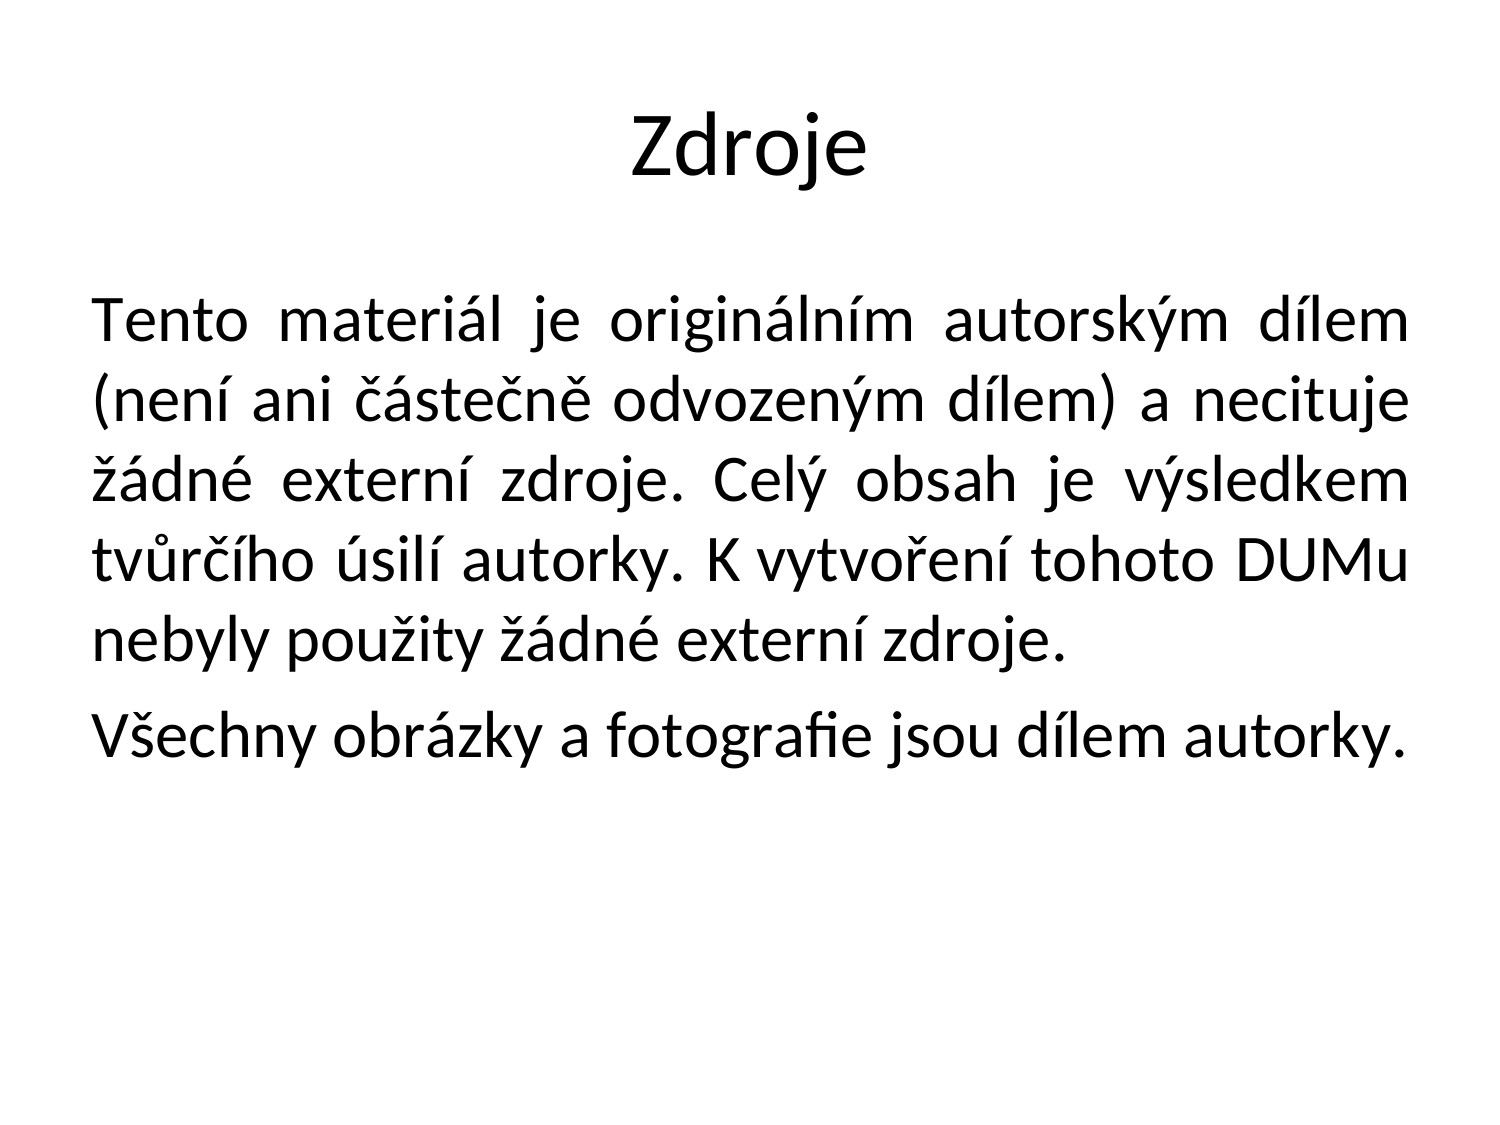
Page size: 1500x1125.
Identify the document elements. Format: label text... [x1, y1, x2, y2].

title Zdroje [75, 45, 1426, 233]
list Tento materiál je originálním autorským dílem (není ani částečně odvozeným dílem) a necituje žádné externí zdroje. Celý obsah je výsledkem tvůrčího úsilí autorky. K vytvoření tohoto DUMu nebyly použity žádné externí zdroje. Všechny obrázky a fotografie jsou dílem autorky. [76, 267, 1427, 1010]
